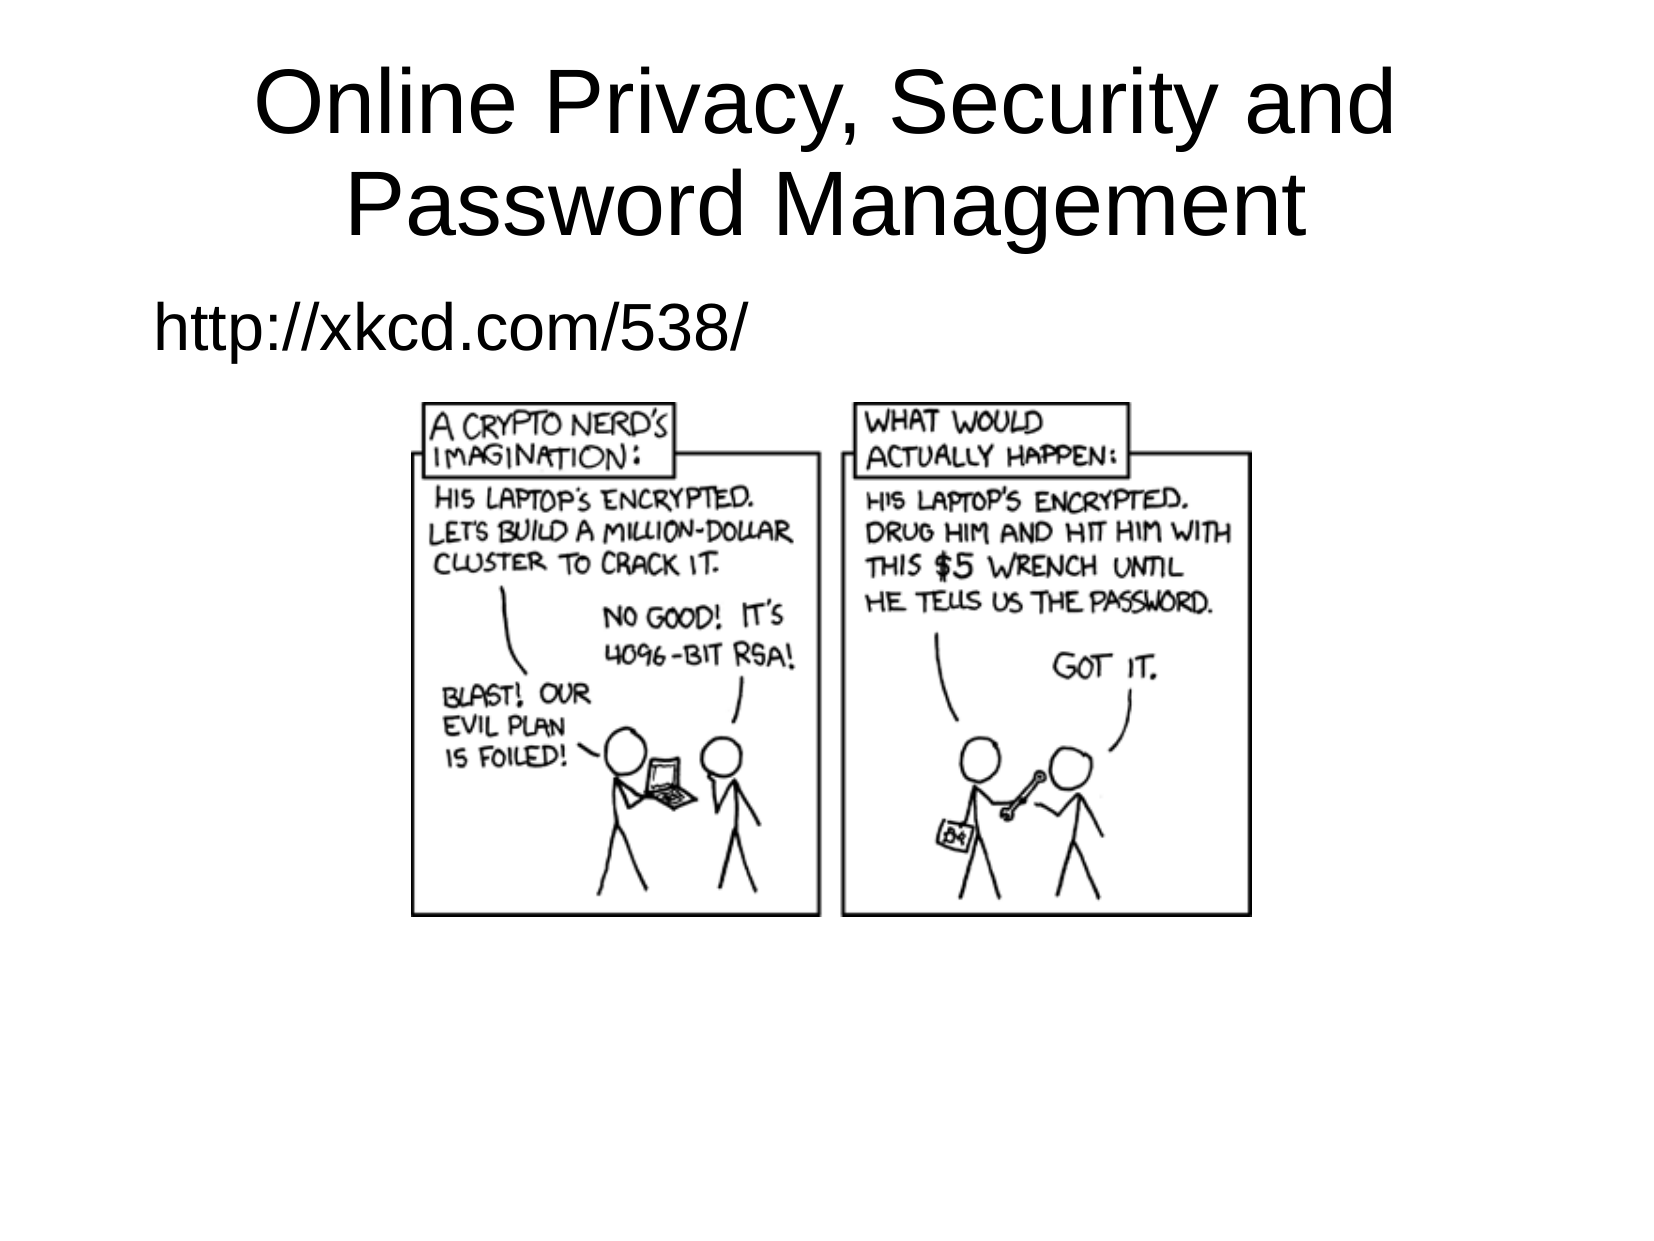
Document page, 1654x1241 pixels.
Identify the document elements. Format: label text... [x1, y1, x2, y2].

picture [411, 402, 1252, 917]
list http://xkcd.com/538/ [82, 290, 1538, 1010]
title Online Privacy, Security and Password Management [82, 49, 1571, 257]
